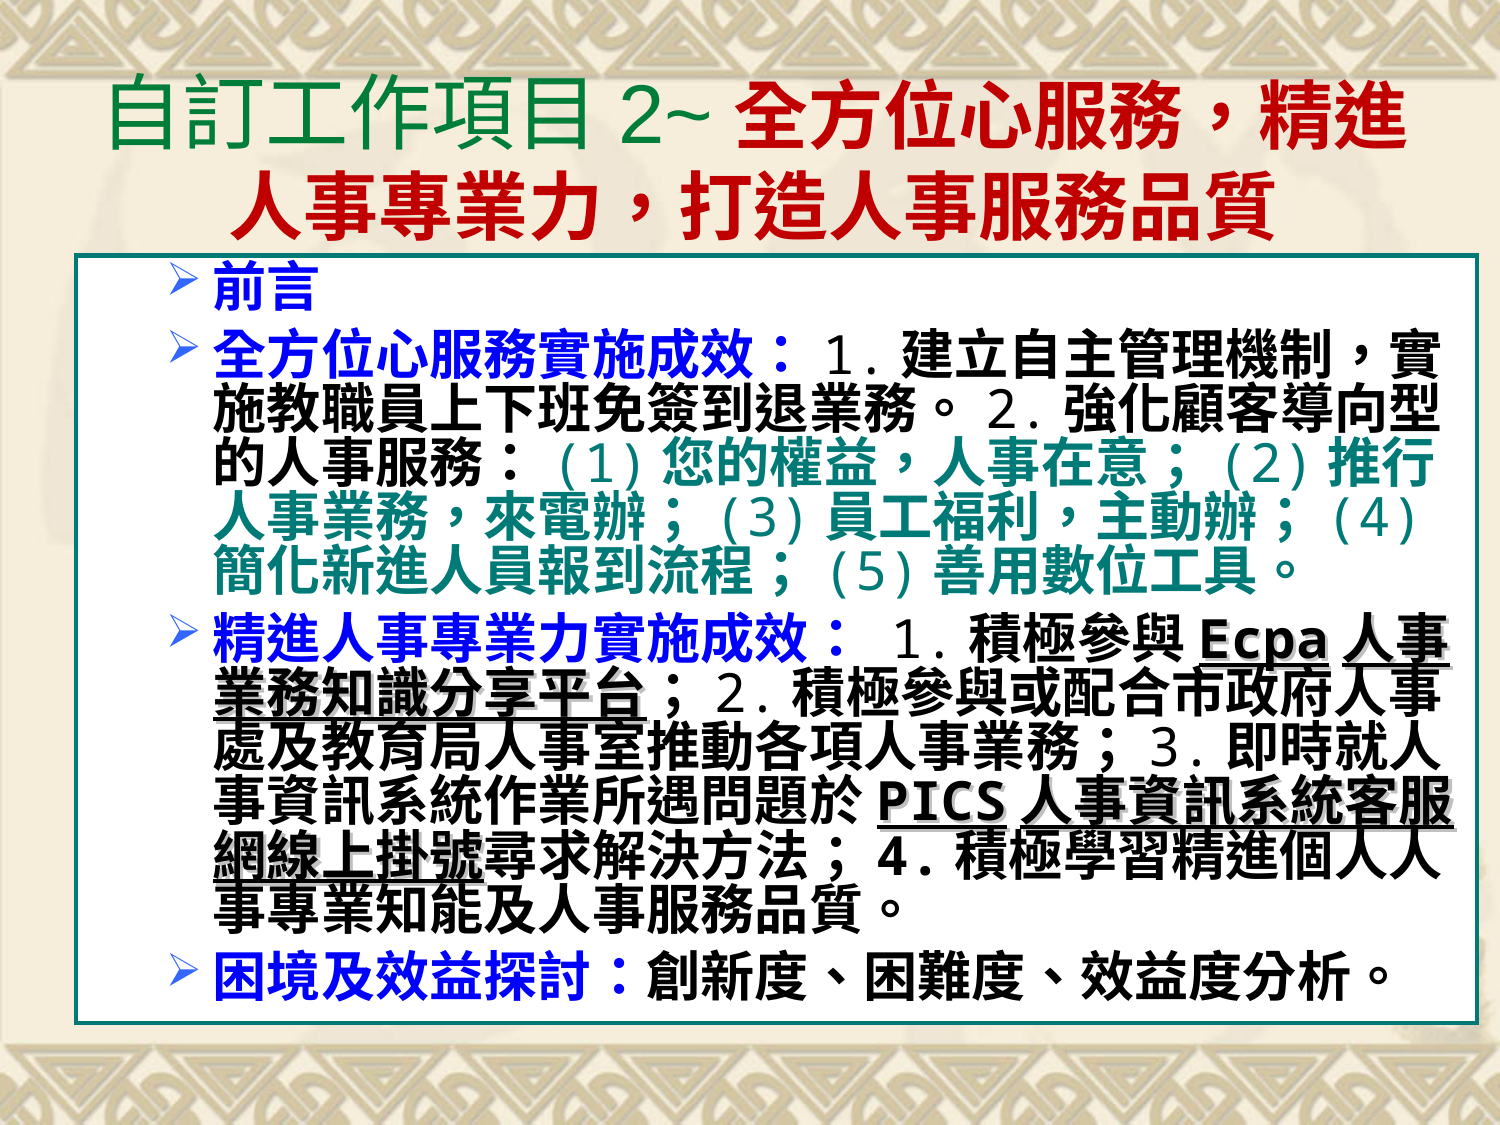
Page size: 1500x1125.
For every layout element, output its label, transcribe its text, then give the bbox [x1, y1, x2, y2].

picture [0, 0, 1500, 1125]
text_box 自訂工作項目2~全方位心服務，精進人事專業力，打造人事服務品質 [53, 31, 1455, 279]
text_box 前言 全方位心服務實施成效：1.建立自主管理機制，實施教職員上下班免簽到退業務。2.強化顧客導向型的人事服務：(1)您的權益，人事在意；(2)推行人事業務，來電辦；(3)員工福利，主動辦；(4)簡化新進人員報到流程；(5)善用數位工具。 精進人事專業力實施成效： 1.積極參與Ecpa人事業務知識分享平台；2.積極參與或配合市政府人事處及教育局人事室推動各項人事業務；3.即時就人事資訊系統作業所遇問題於PICS人事資訊系統客服網線上掛號尋求解決方法；4.積極學習精進個人人事專業知能及人事服務品質。 困境及效益探討：創新度、困難度、效益度分析。 [76, 255, 1478, 1024]
